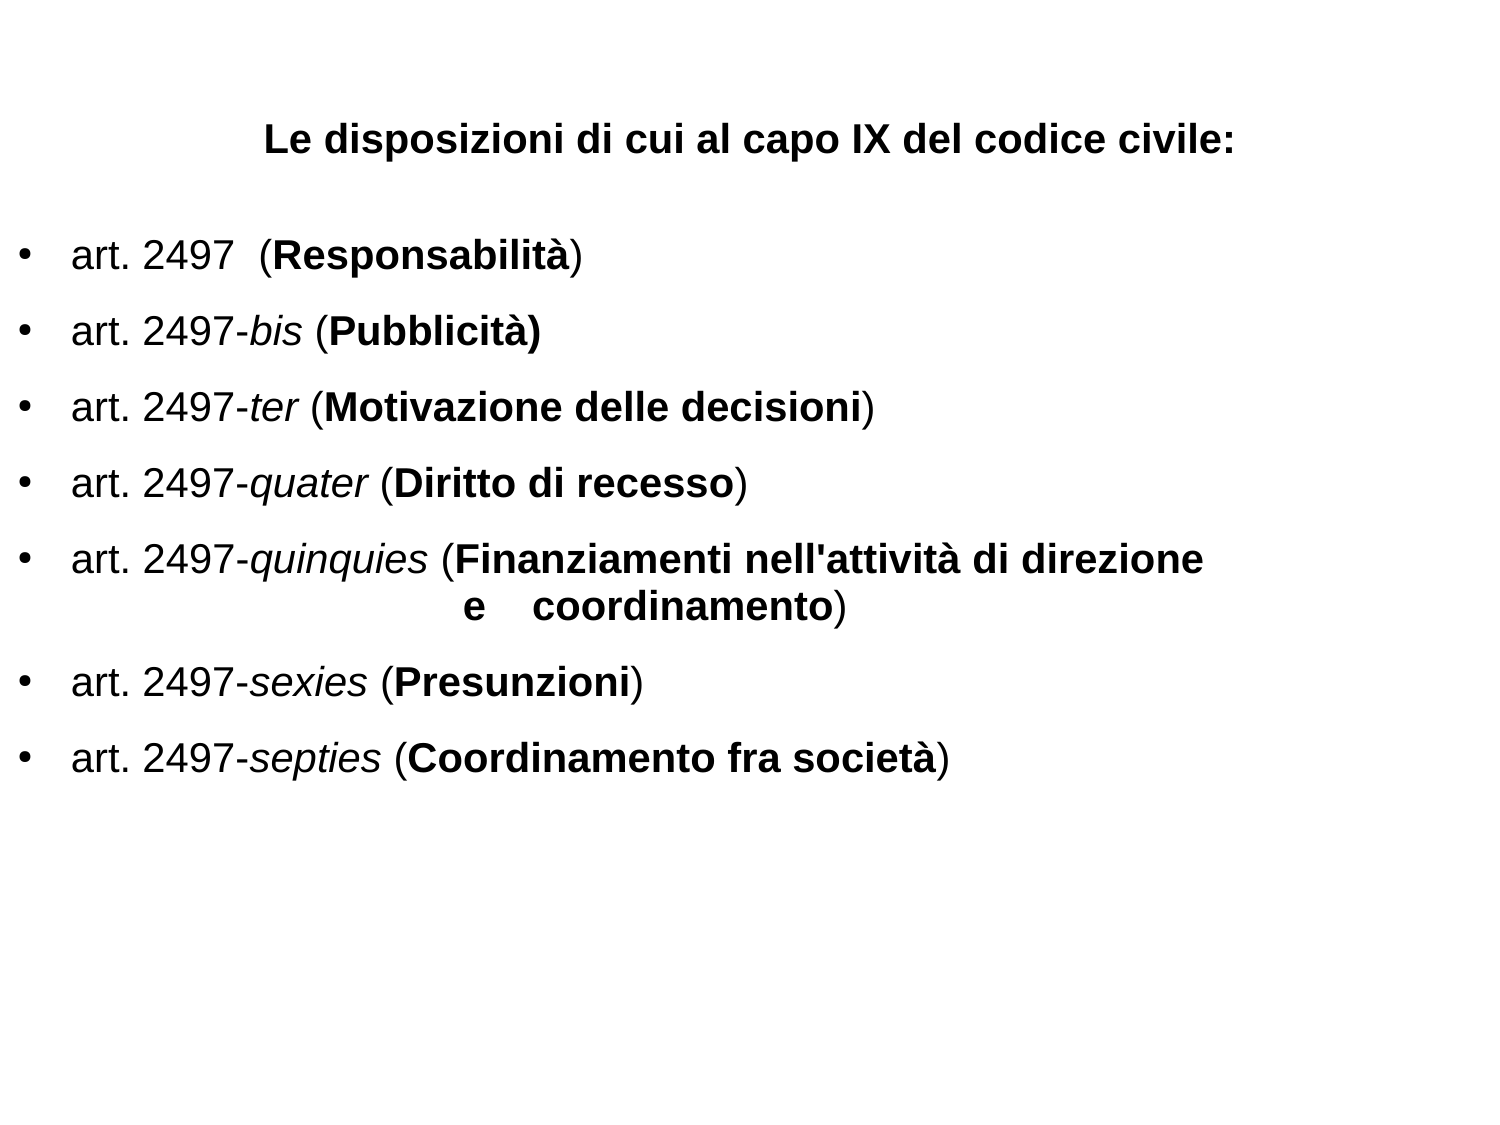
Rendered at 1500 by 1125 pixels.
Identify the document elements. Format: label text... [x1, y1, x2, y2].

list art. 2497 (Responsabilità) art. 2497-bis (Pubblicità) art. 2497-ter (Motivazione delle decisioni) art. 2497-quater (Diritto di recesso) art. 2497-quinquies (Finanziamenti nell'attività di direzione e coordinamento) art. 2497-sexies (Presunzioni) art. 2497-septies (Coordinamento fra società) [0, 231, 1498, 975]
title Le disposizioni di cui al capo IX del codice civile: [75, 45, 1426, 231]
